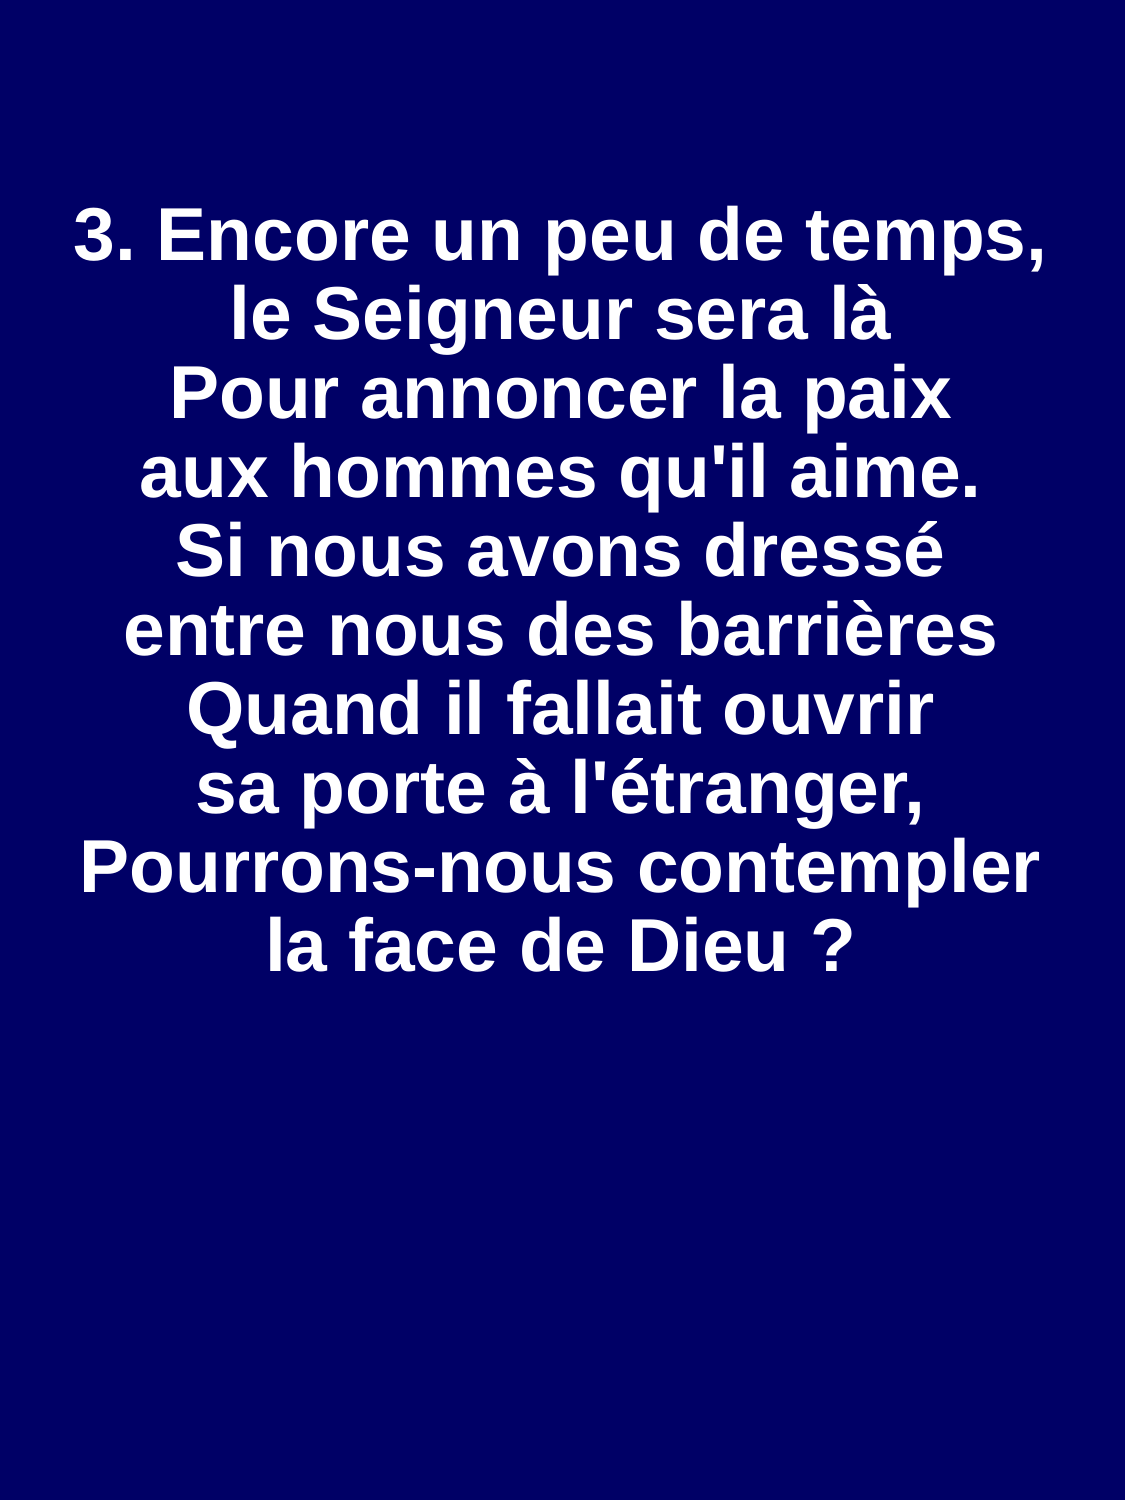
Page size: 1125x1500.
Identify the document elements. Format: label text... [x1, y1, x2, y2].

text_box 3. Encore un peu de temps, le Seigneur sera là Pour annoncer la paix aux hommes qu'il aime. Si nous avons dressé entre nous des barrières Quand il fallait ouvrir sa porte à l'étranger, Pourrons-nous contempler la face de Dieu ? [11, 35, 1111, 1441]
